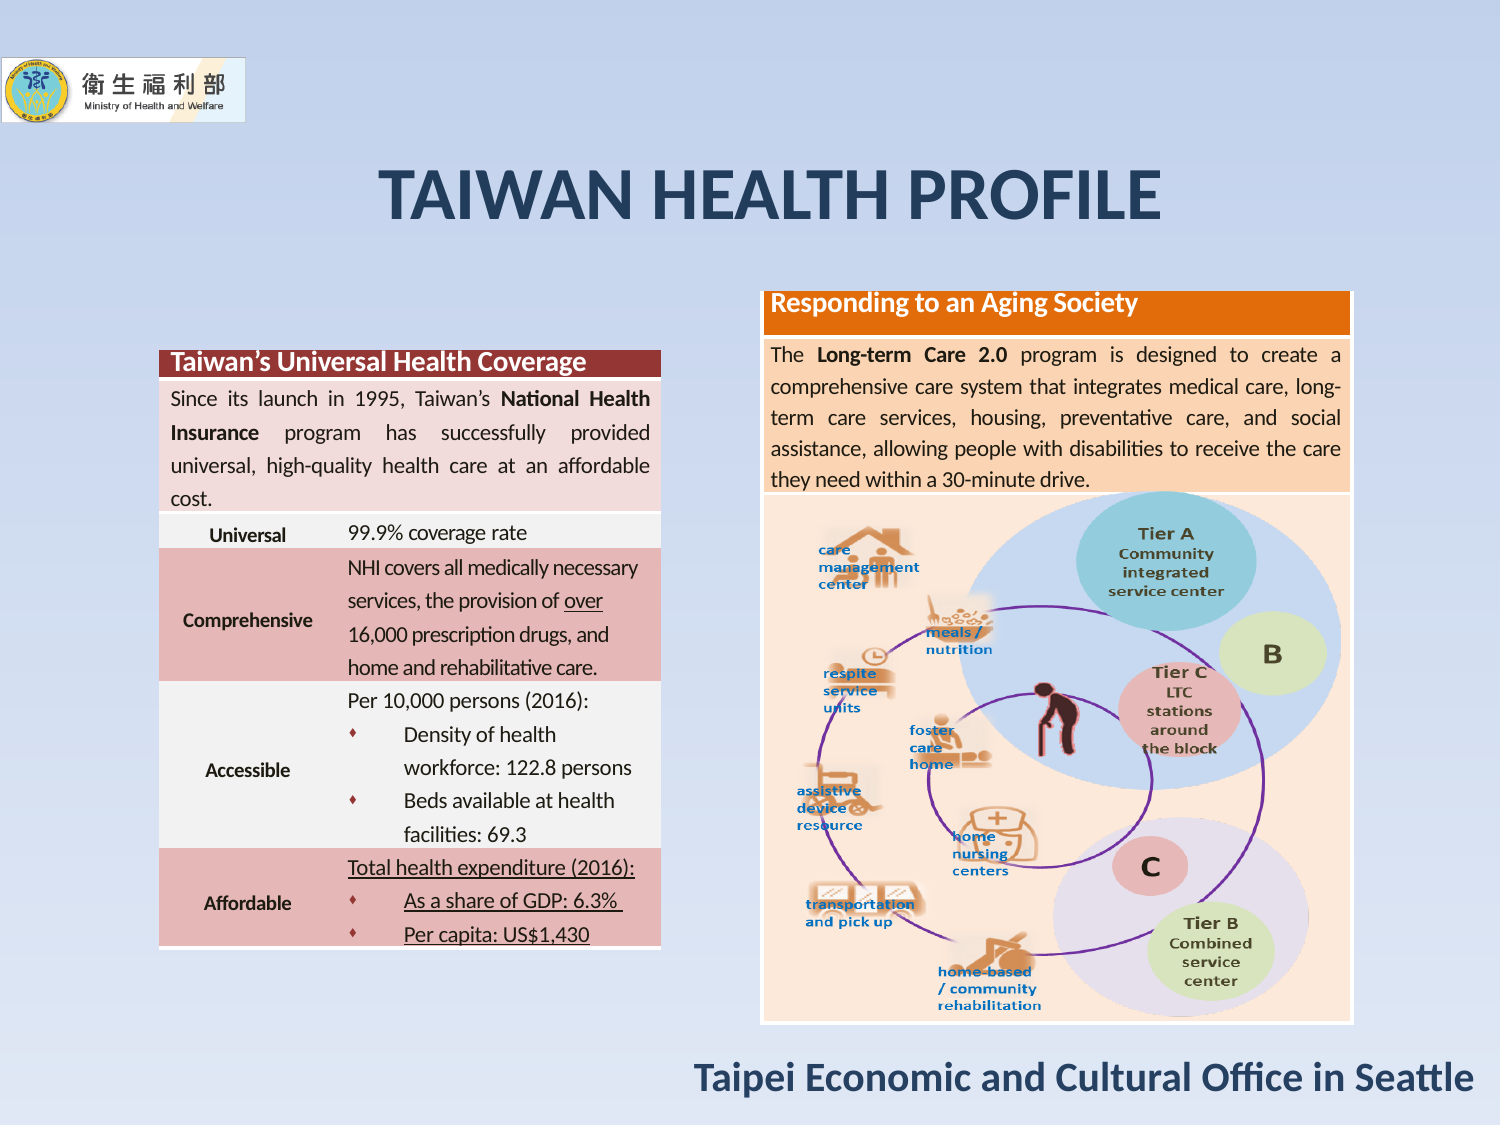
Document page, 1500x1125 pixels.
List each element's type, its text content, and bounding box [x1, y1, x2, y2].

table_cell NHI covers all medically necessary services, the provision of over 16,000 prescription drugs, and home and rehabilitative care. [336, 548, 661, 681]
table_cell Accessible [159, 681, 336, 848]
table_cell Since its launch in 1995, Taiwan’s National Health Insurance program has successfully provided universal, high-quality health care at an affordable cost. [159, 381, 661, 511]
table_cell Universal [159, 514, 336, 548]
table_cell Comprehensive [159, 548, 336, 681]
table_cell Affordable [159, 848, 336, 946]
table_header Responding to an Aging Society [764, 291, 1350, 335]
table_cell Total health expenditure (2016): As a share of GDP: 6.3% Per capita: US$1,430 [336, 848, 661, 946]
table_cell [764, 495, 785, 1021]
table_cell [1341, 495, 1350, 1021]
table_cell 99.9% coverage rate [336, 514, 661, 548]
table_cell Per 10,000 persons (2016): Density of health workforce: 122.8 persons Beds available at health facilities: 69.3 [336, 681, 661, 848]
table_header Taiwan’s Universal Health Coverage [159, 350, 661, 377]
table_cell The Long-term Care 2.0 program is designed to create a comprehensive care system that integrates medical care, long-term care services, housing, preventative care, and social assistance, allowing people with disabilities to receive the care they need within a 30-minute drive. [764, 339, 1350, 492]
picture [785, 491, 1341, 1023]
picture [1, 57, 246, 123]
